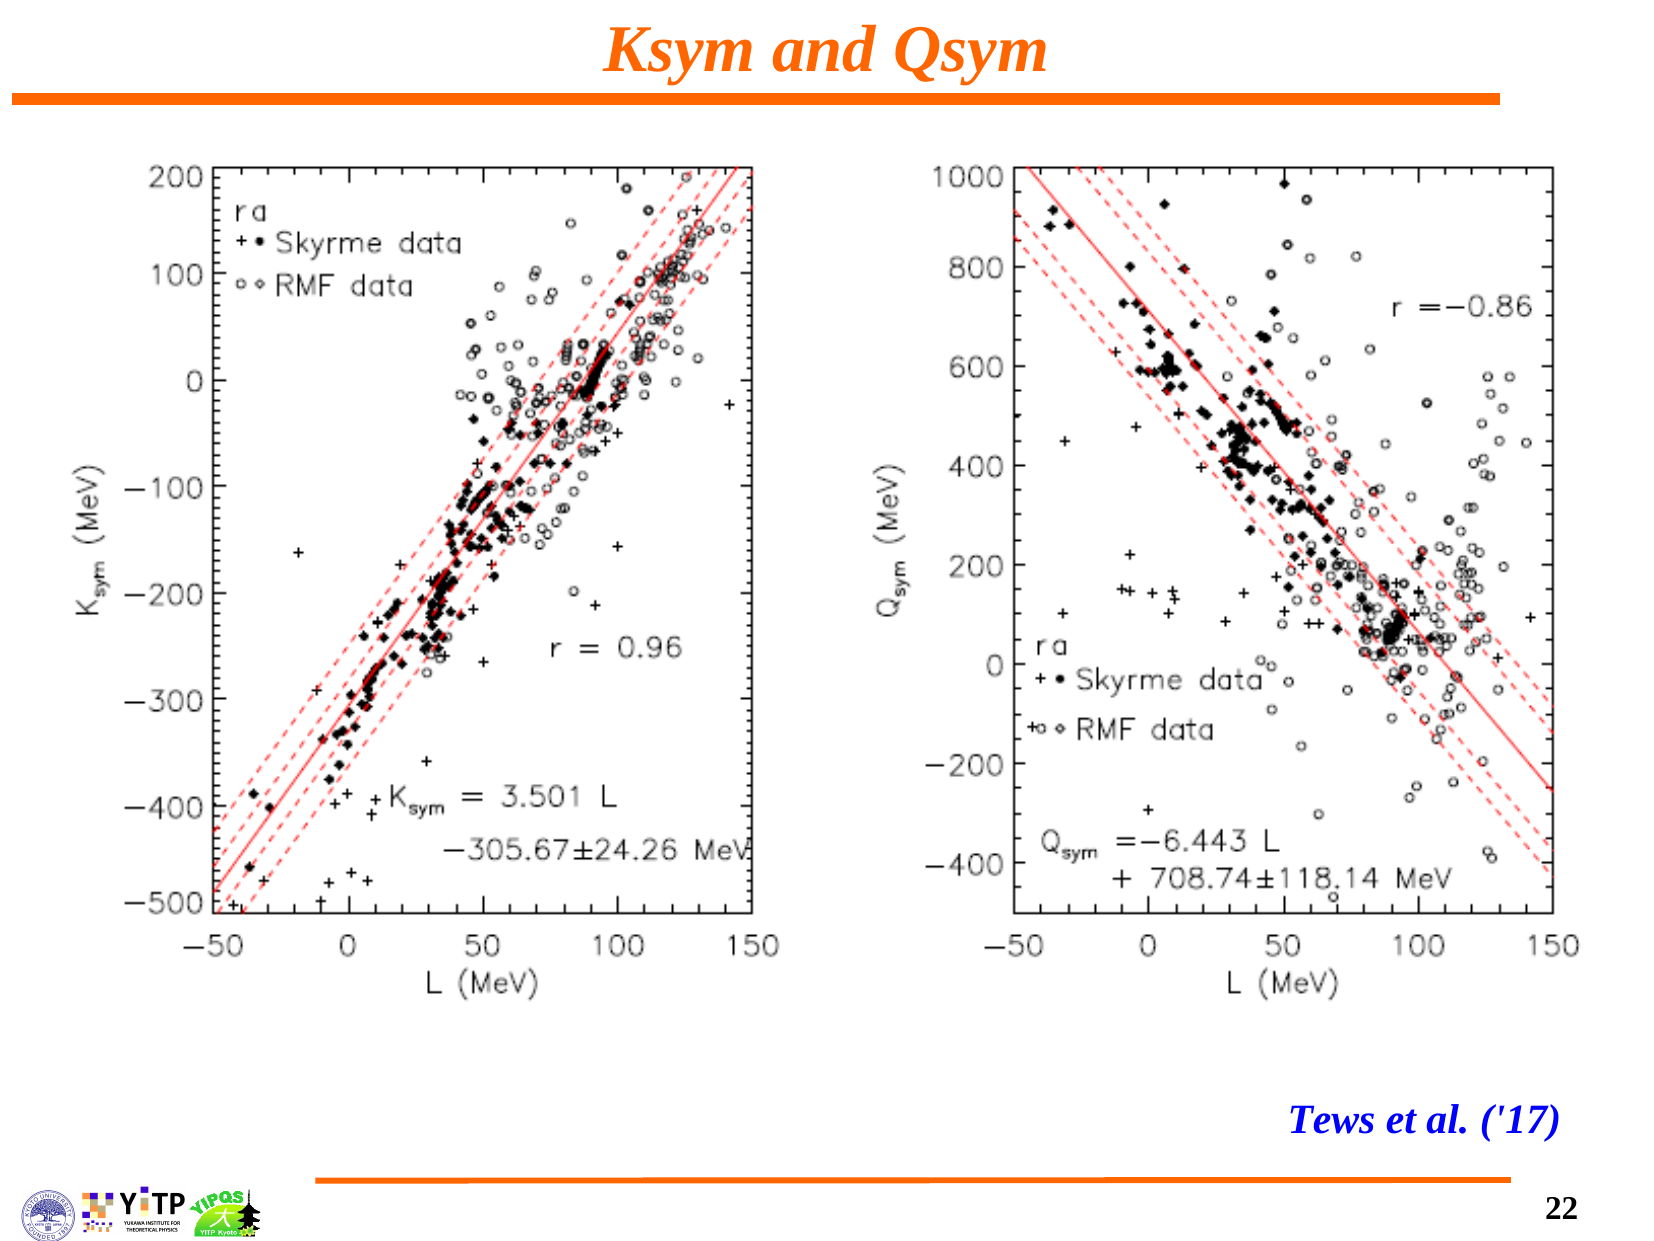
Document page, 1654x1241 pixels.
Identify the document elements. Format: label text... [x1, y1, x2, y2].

text_box Tews et al. ('17) [1287, 1096, 1595, 1146]
picture [54, 159, 1591, 1010]
picture [77, 1183, 261, 1237]
picture [20, 1189, 76, 1241]
title Ksym and Qsym [0, 0, 1654, 99]
